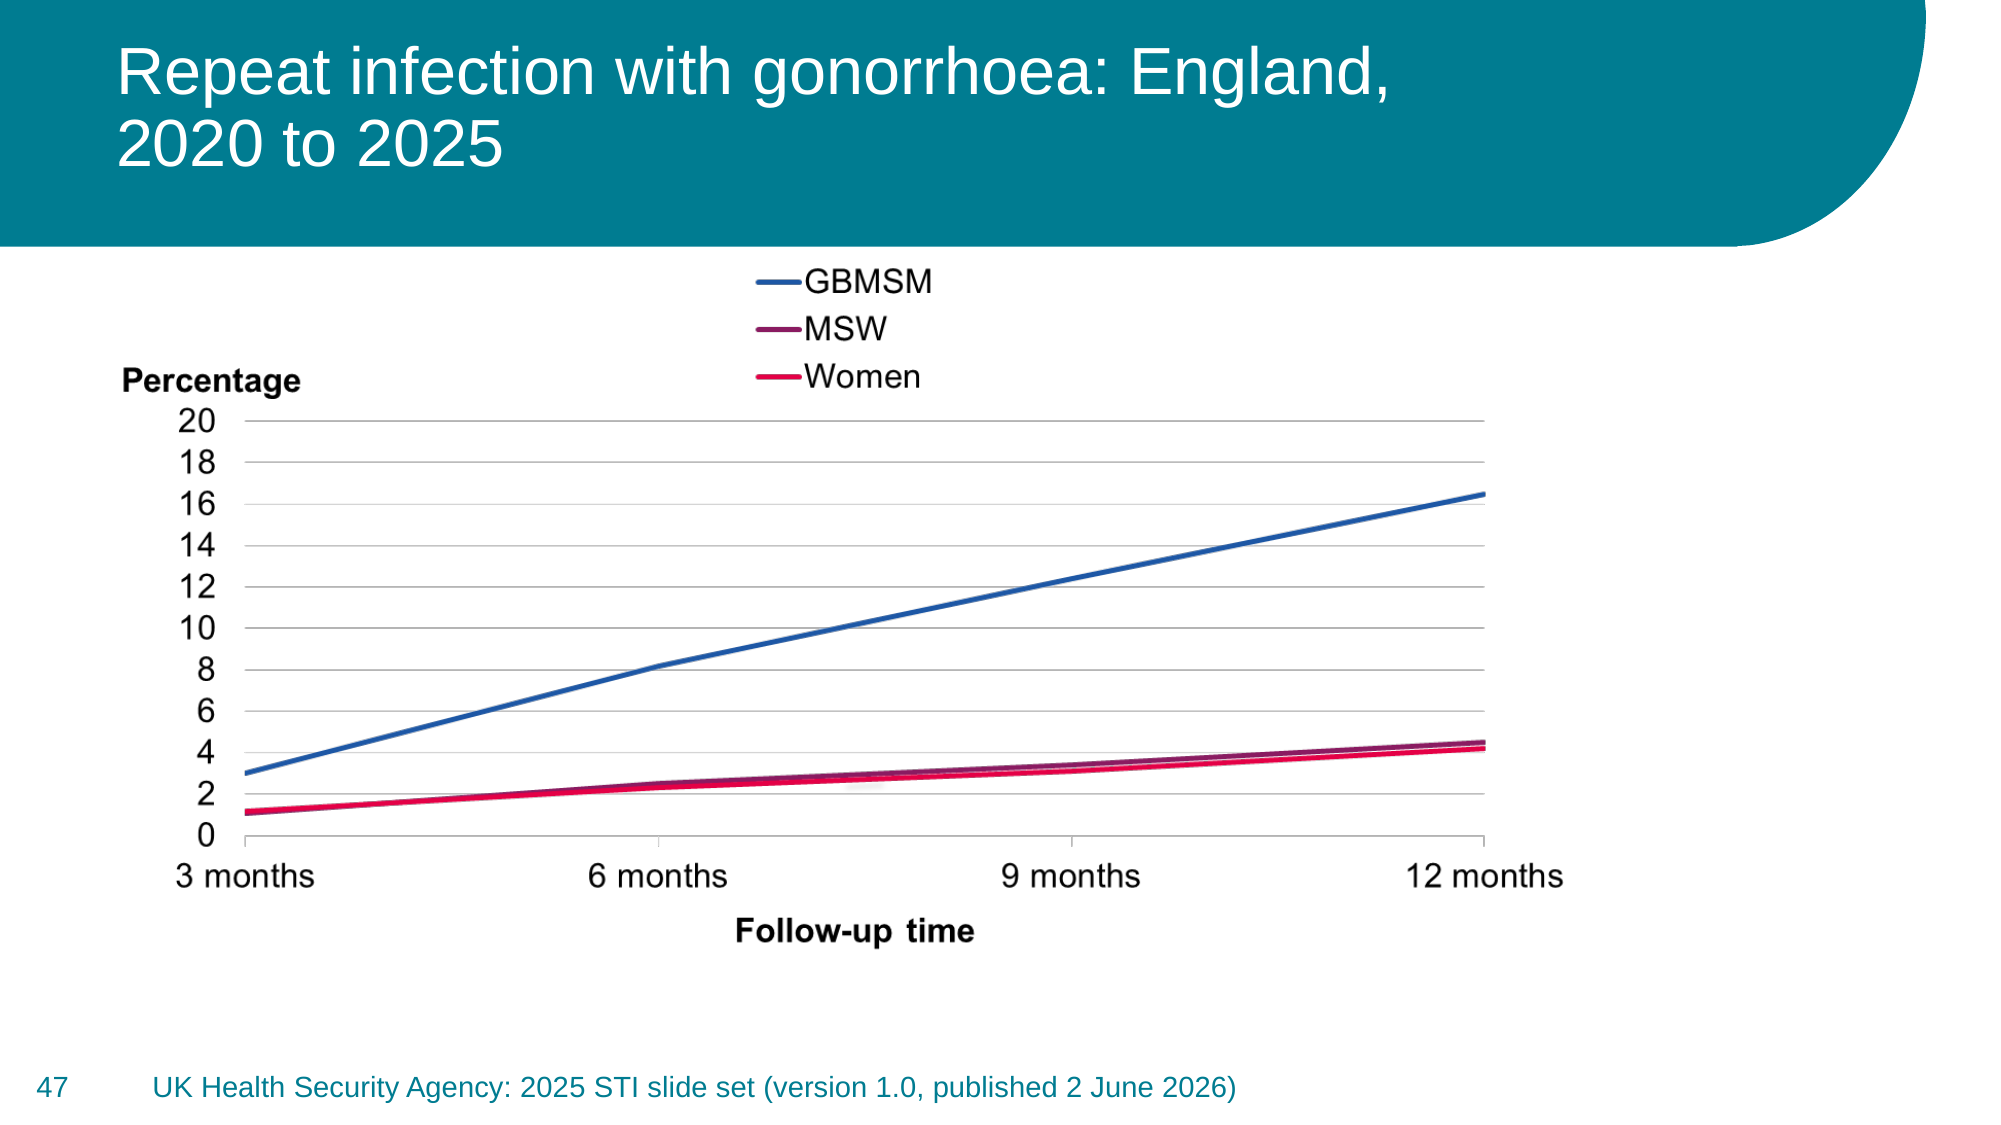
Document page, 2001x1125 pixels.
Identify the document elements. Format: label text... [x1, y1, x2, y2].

text_box [21, 1056, 120, 1117]
text_box UK Health Security Agency: 2025 STI slide set (version 1.0, published 2 June 2026) [137, 1056, 1780, 1116]
title Repeat infection with gonorrhoea: England, 2020 to 2025 [101, 29, 1747, 189]
picture [105, 258, 1578, 963]
